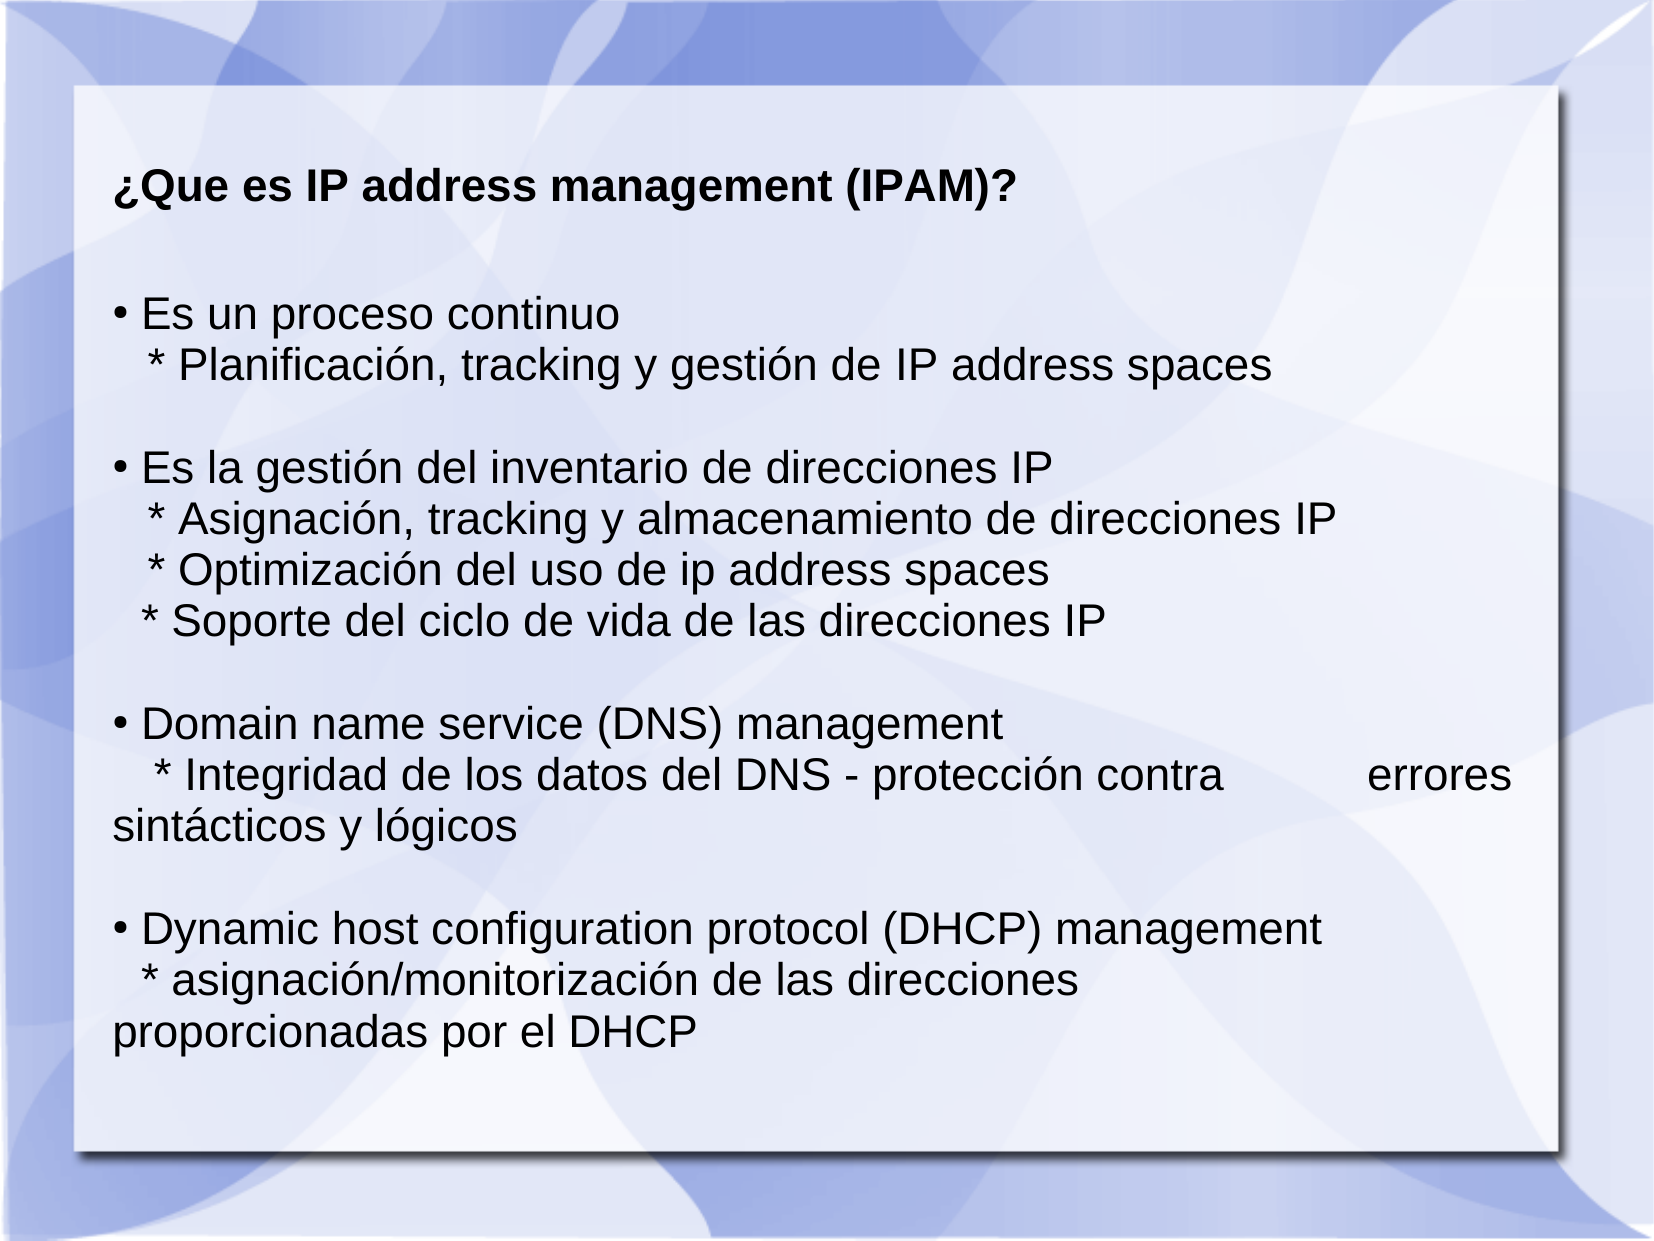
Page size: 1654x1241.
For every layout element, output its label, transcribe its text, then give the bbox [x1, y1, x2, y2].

picture [0, 0, 1654, 1241]
subtitle ¿Que es IP address management (IPAM)? Es un proceso continuo * Planificación, tracking y gestión de IP address spaces Es la gestión del inventario de direcciones IP * Asignación, tracking y almacenamiento de direcciones IP * Optimización del uso de ip address spaces * Soporte del ciclo de vida de las direcciones IP Domain name service (DNS) management * Integridad de los datos del DNS - protección contra errores sintácticos y lógicos Dynamic host configuration protocol (DHCP) management * asignación/monitorización de las direcciones proporcionadas por el DHCP [112, 66, 1530, 1201]
